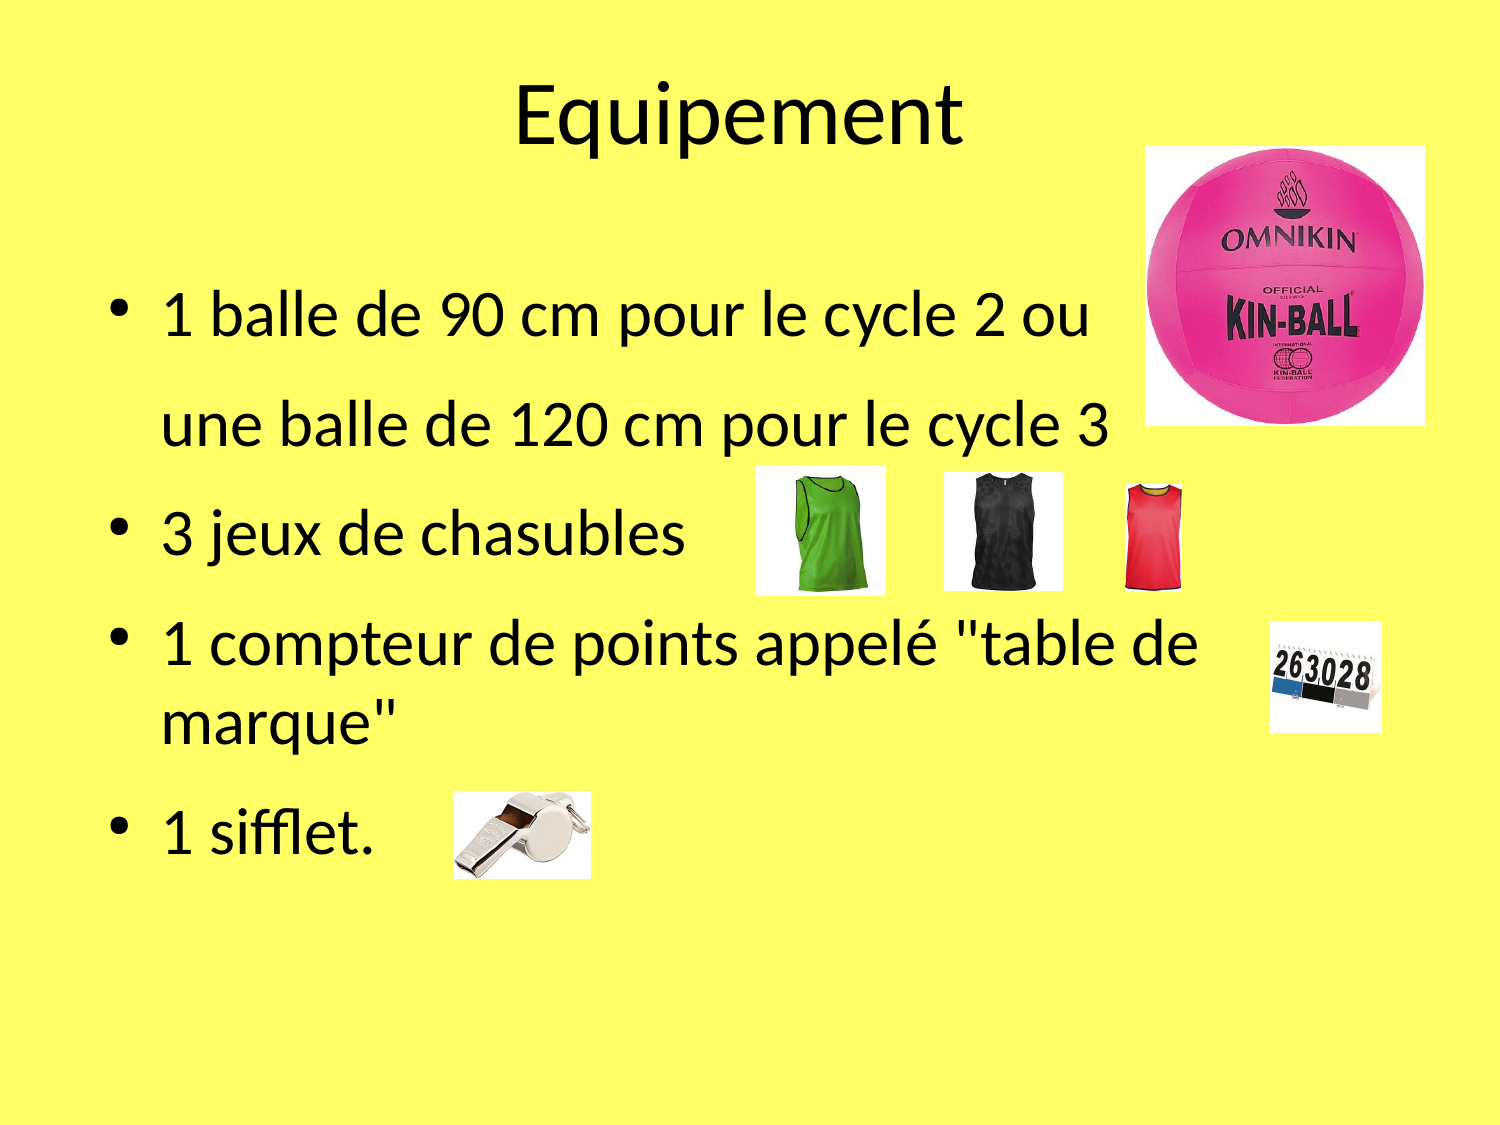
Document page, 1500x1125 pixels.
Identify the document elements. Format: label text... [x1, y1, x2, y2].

picture [1145, 146, 1425, 426]
title Equipement [75, 45, 1425, 233]
picture [1125, 484, 1182, 591]
list 1 balle de 90 cm pour le cycle 2 ou une balle de 120 cm pour le cycle 3 3 jeux de chasubles 1 compteur de points appelé "table de marque" 1 sifflet. [75, 262, 1425, 1005]
picture [1270, 621, 1382, 733]
picture [453, 791, 591, 879]
picture [944, 472, 1063, 591]
picture [755, 465, 886, 596]
